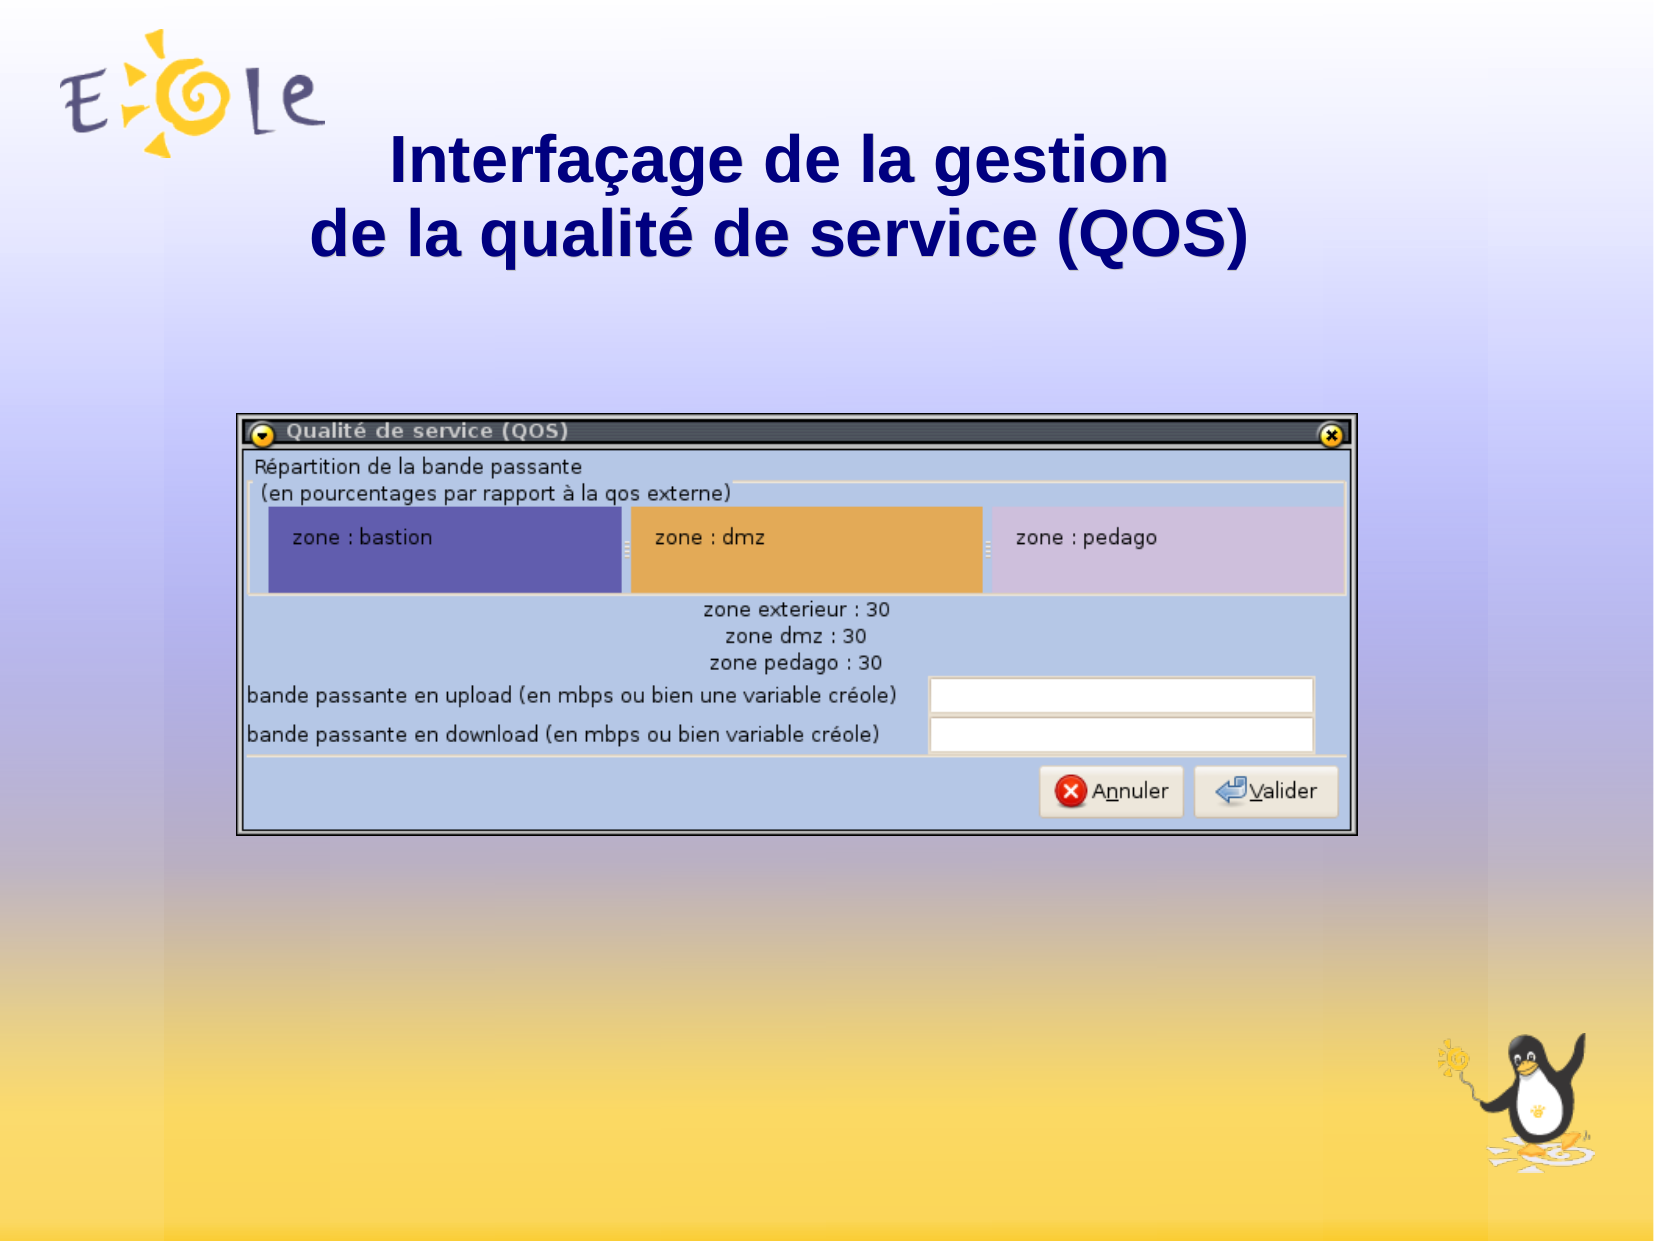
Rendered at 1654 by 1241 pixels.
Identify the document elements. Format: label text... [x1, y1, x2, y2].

picture [0, 0, 1654, 1241]
subtitle [82, 297, 1571, 1102]
text_box Interfaçage de la gestion de la qualité de service (QOS) [295, 114, 1300, 302]
title [106, 88, 1595, 281]
